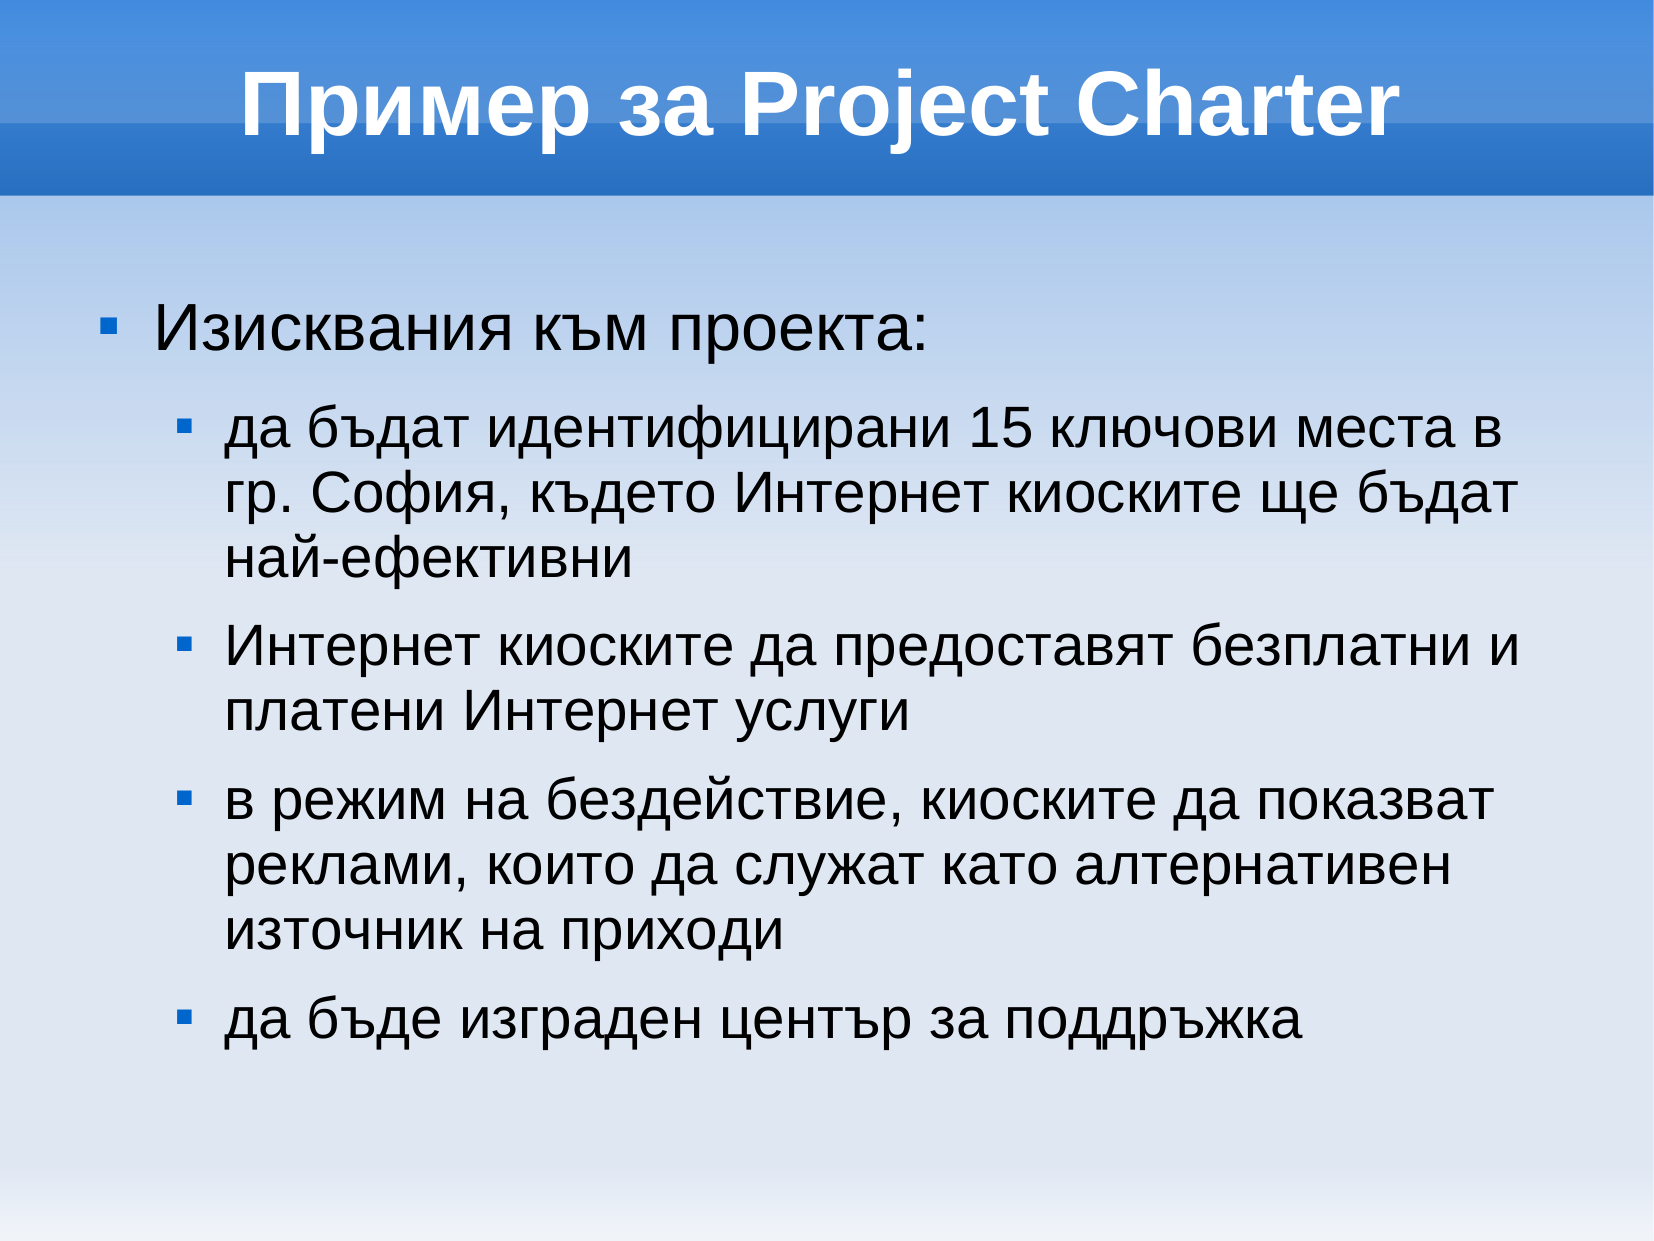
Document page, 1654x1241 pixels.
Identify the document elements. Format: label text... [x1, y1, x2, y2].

picture [0, 0, 1654, 1241]
title Пример за Project Charter [76, 7, 1565, 200]
list Изисквания към проекта: да бъдат идентифицирани 15 ключови места в гр. София, където Интернет киоските ще бъдат най-ефективни Интернет киоските да предоставят безплатни и платени Интернет услуги в режим на бездействие, киоските да показват реклами, които да служат като алтернативен източник на приходи да бъде изграден център за поддръжка [82, 290, 1571, 1094]
